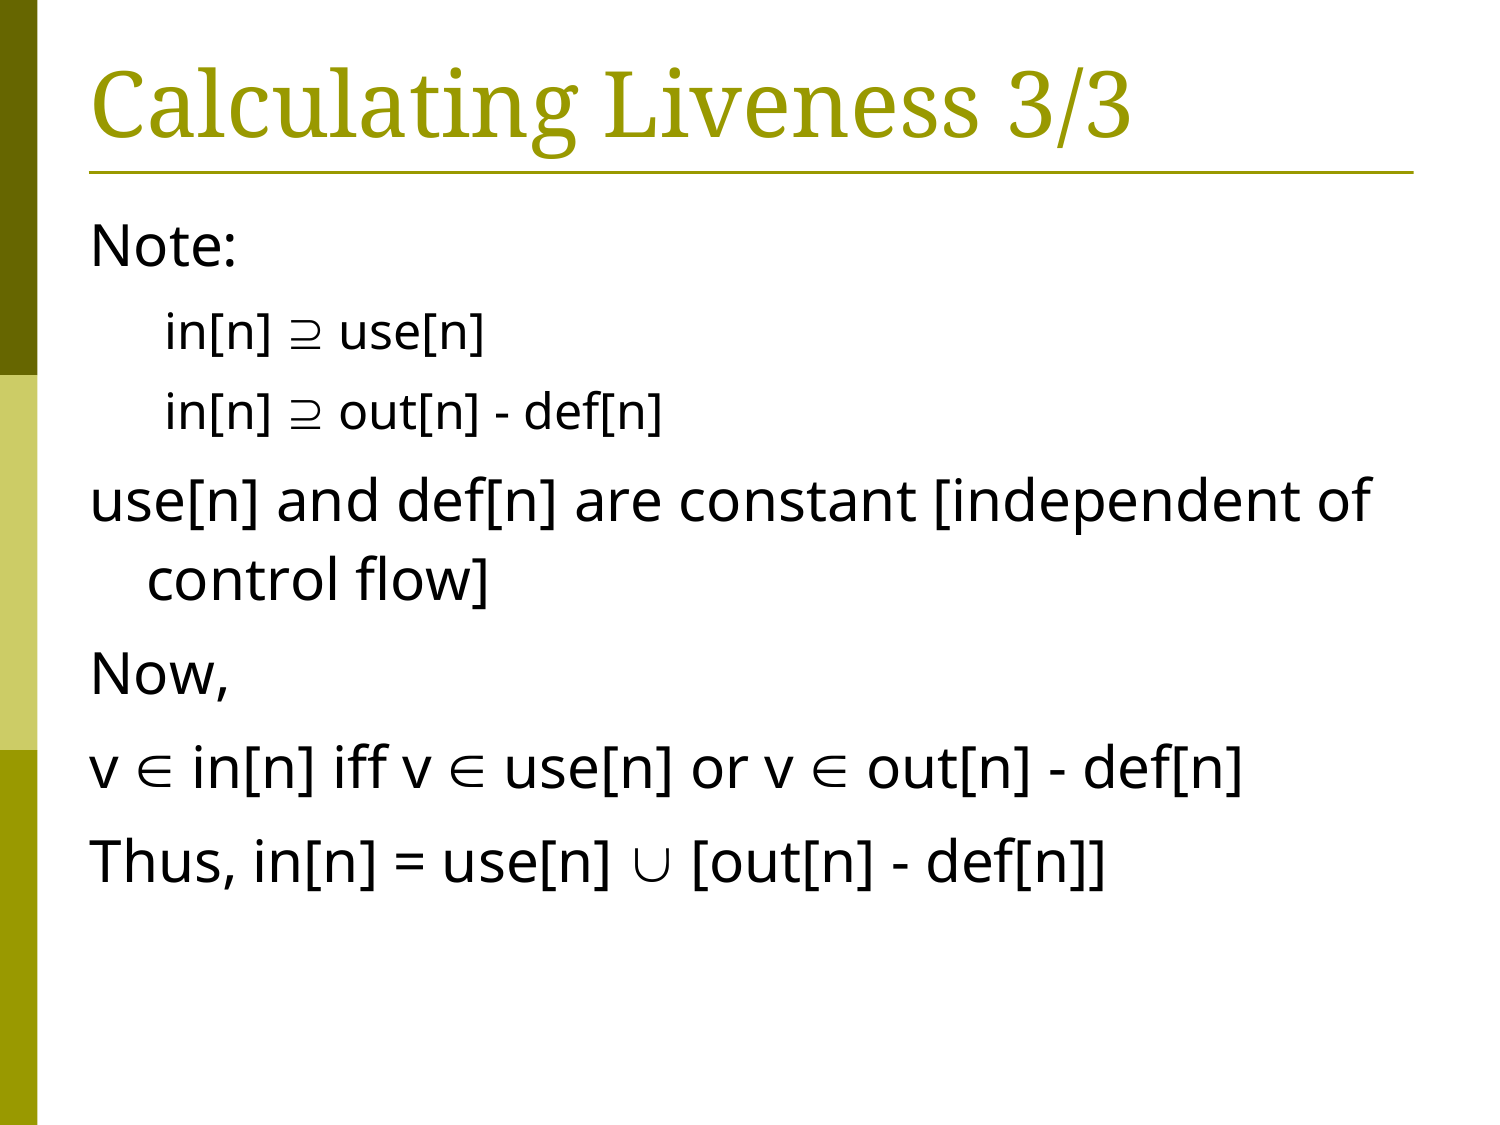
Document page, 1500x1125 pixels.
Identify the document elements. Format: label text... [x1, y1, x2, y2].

list Note: in[n]  use[n] in[n]  out[n] - def[n] use[n] and def[n] are constant [independent of control flow] Now, v  in[n] iff v  use[n] or v  out[n] - def[n] Thus, in[n] = use[n]  [out[n] - def[n]] [75, 196, 1426, 1006]
title Calculating Liveness 3/3 [75, 45, 1426, 173]
